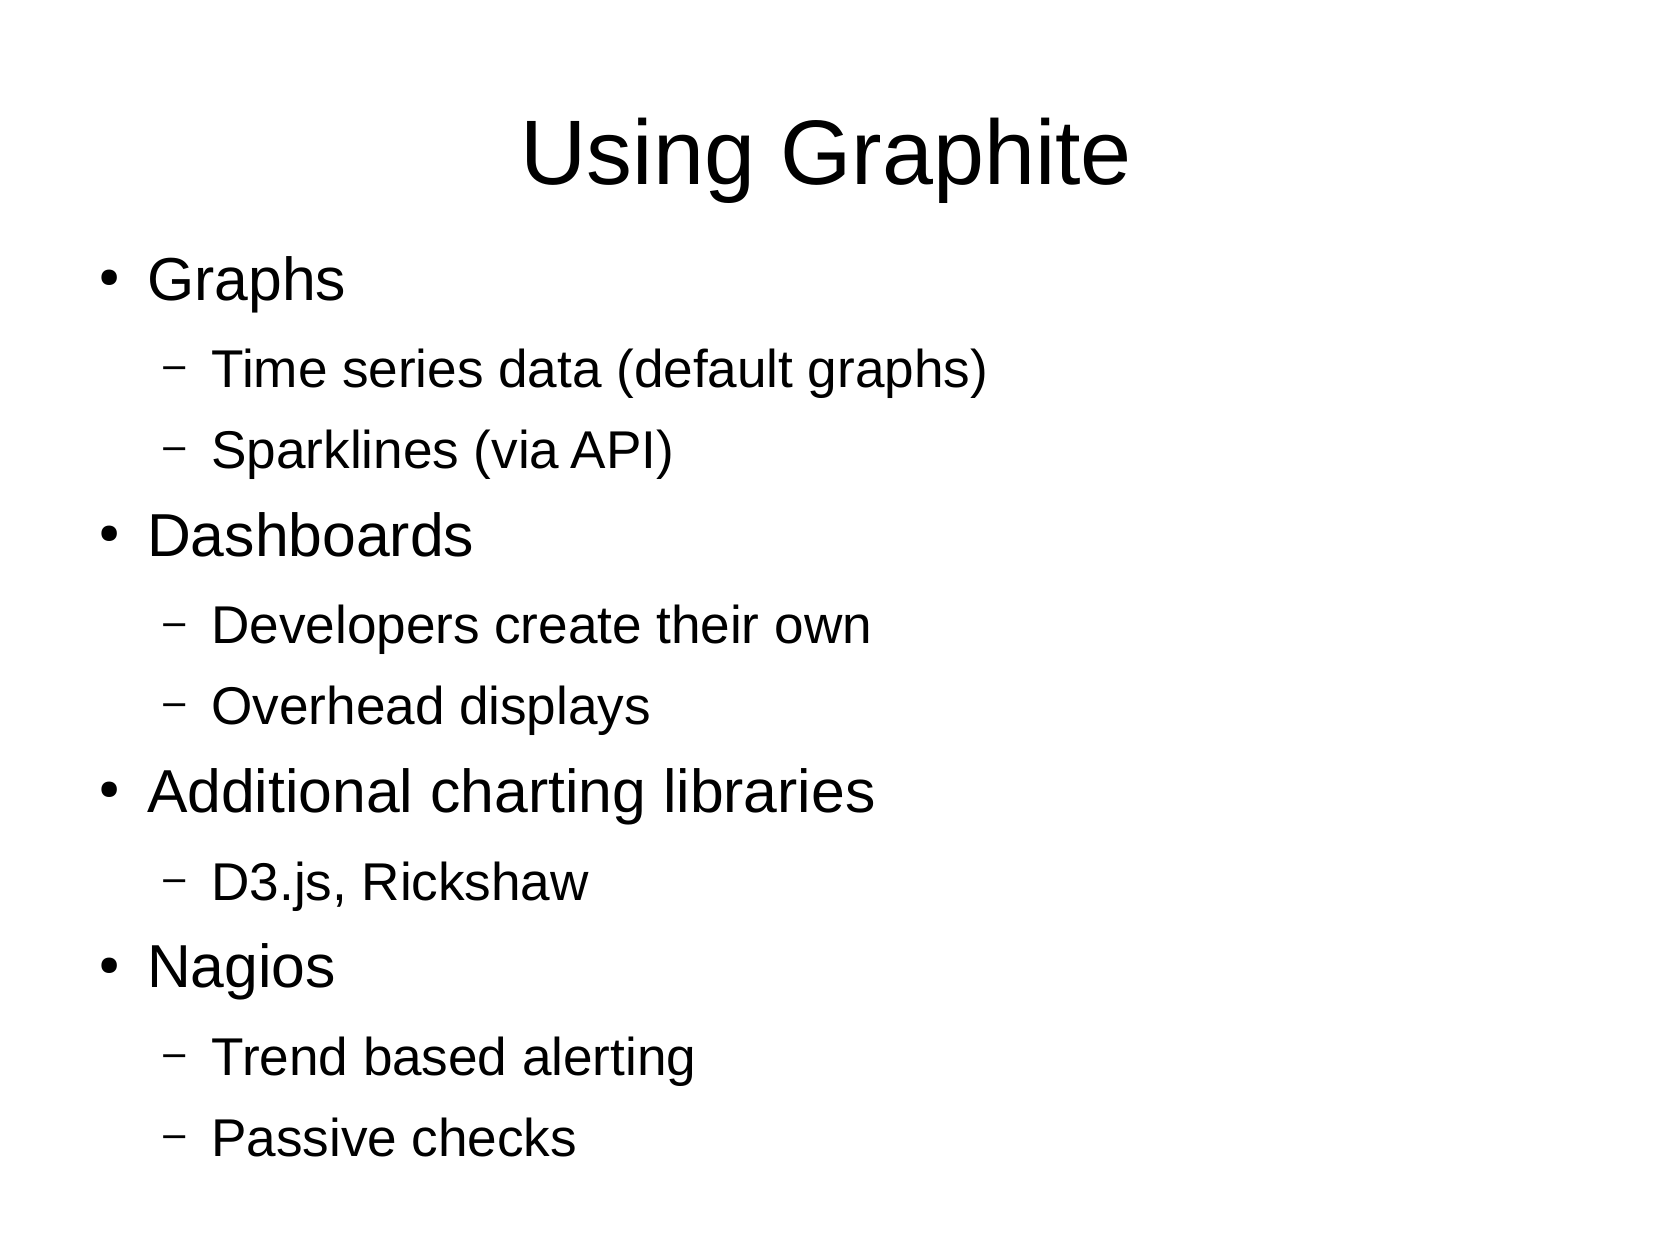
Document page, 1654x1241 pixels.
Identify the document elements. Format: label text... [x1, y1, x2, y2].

list Graphs Time series data (default graphs) Sparklines (via API) Dashboards Developers create their own Overhead displays Additional charting libraries D3.js, Rickshaw Nagios Trend based alerting Passive checks [82, 245, 1538, 1171]
title Using Graphite [82, 49, 1571, 257]
